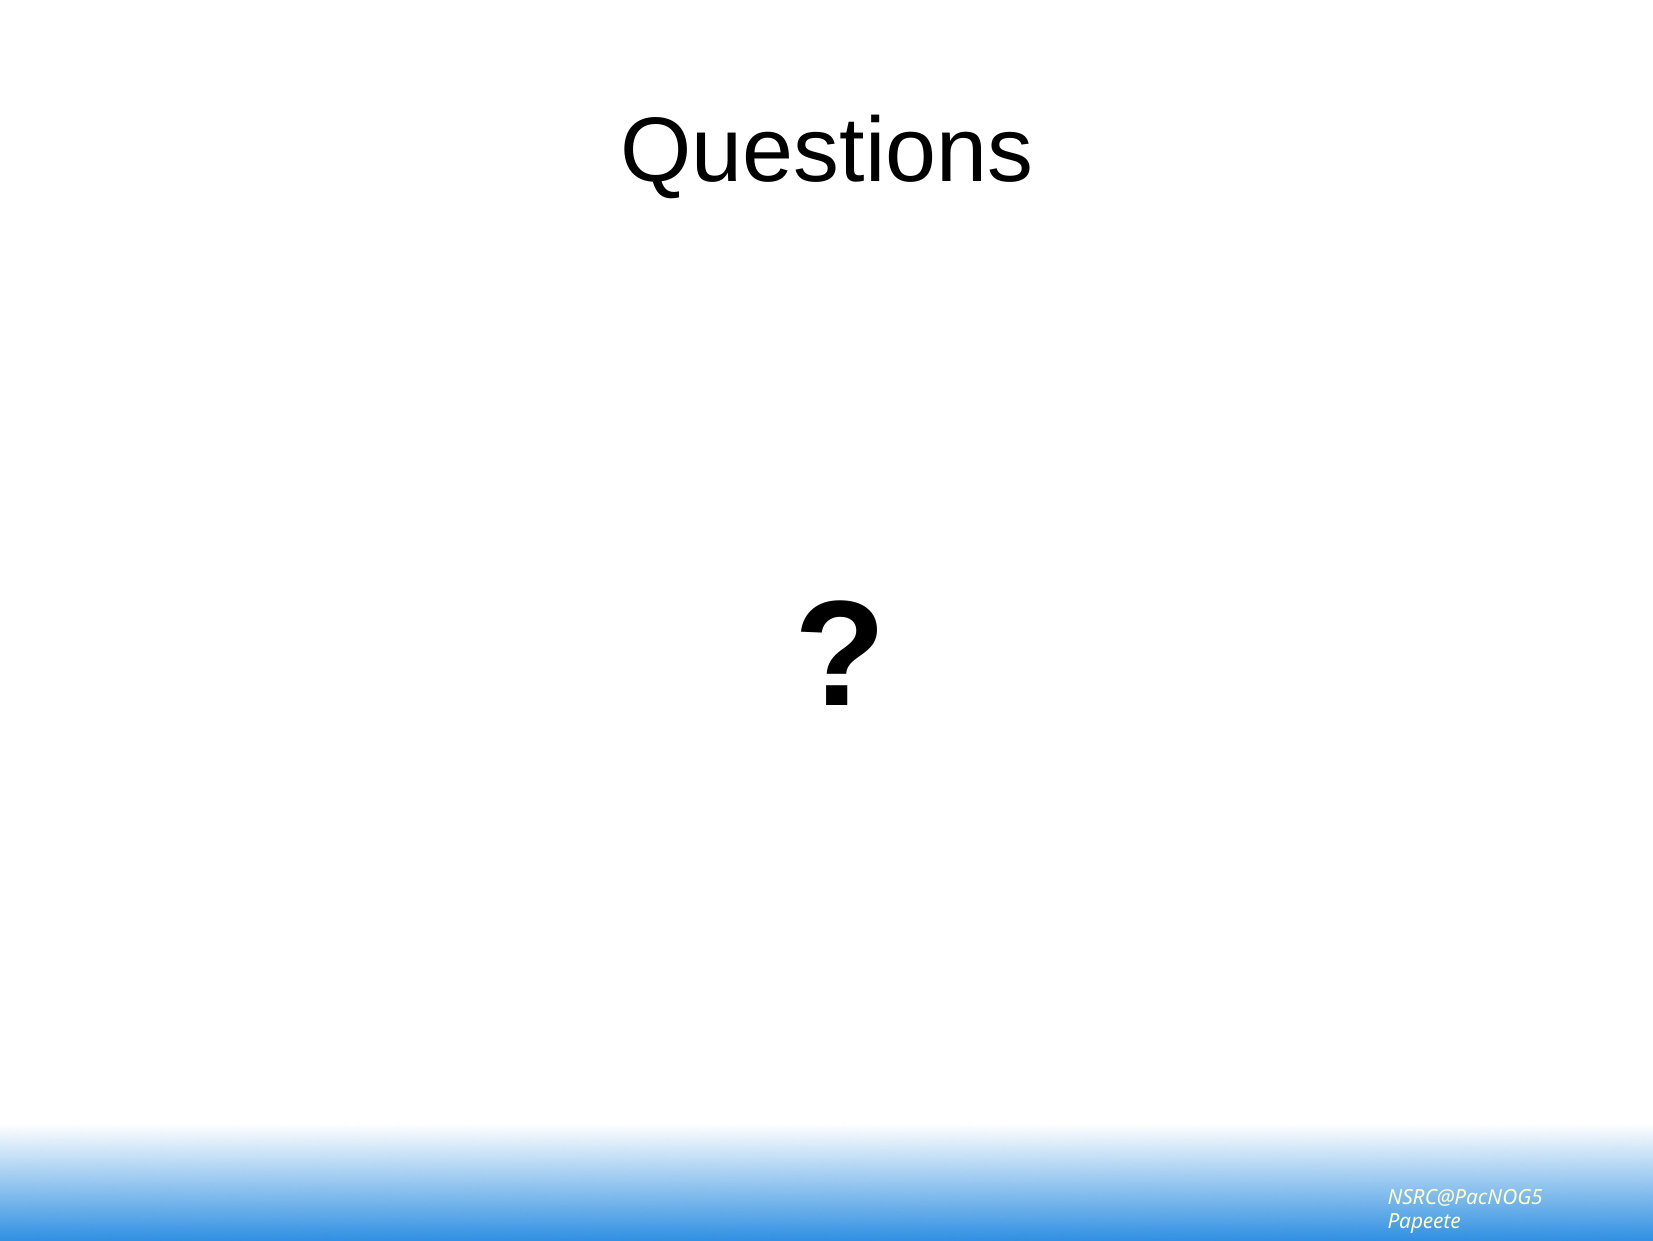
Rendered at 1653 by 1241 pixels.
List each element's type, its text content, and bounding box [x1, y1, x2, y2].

picture [0, 1122, 1653, 1241]
title Questions [121, 46, 1534, 254]
list ? [121, 280, 1560, 1091]
